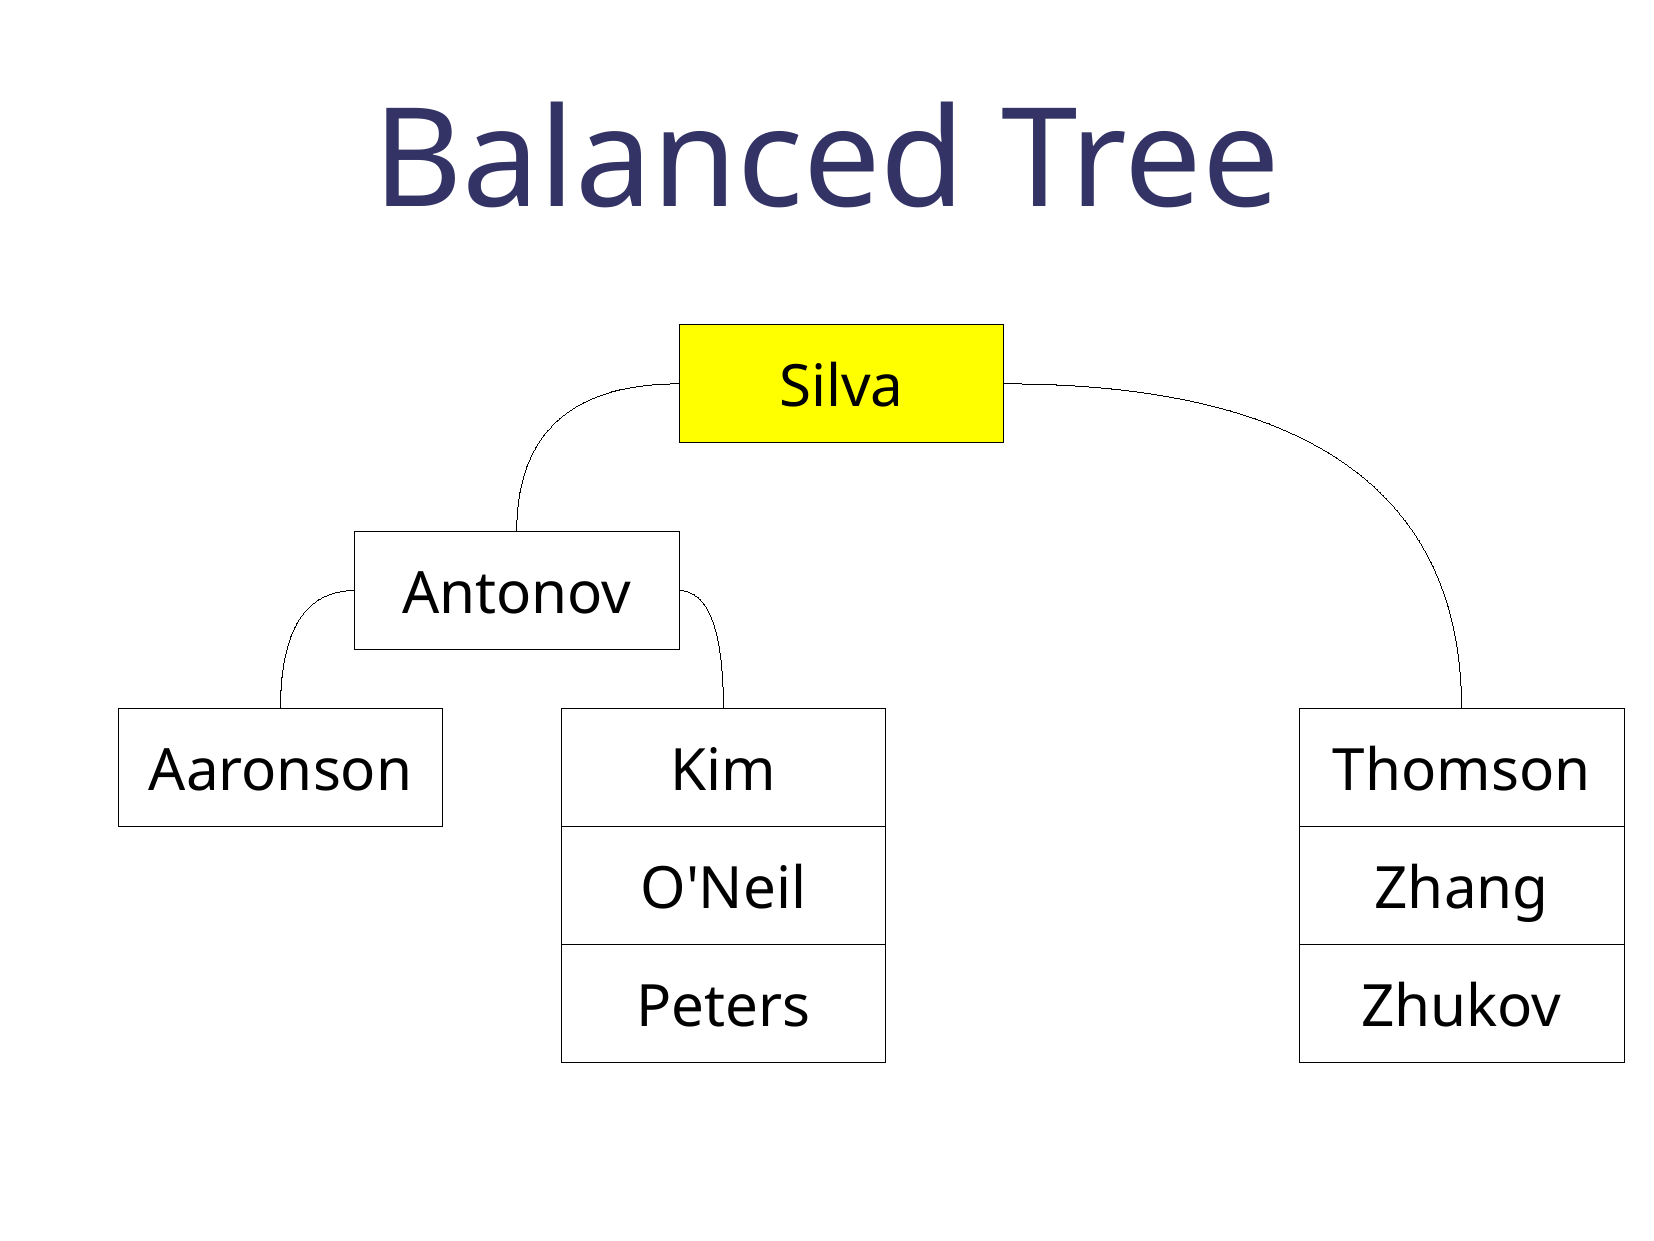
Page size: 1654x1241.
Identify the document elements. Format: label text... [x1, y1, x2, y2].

text_box Kim [561, 708, 886, 827]
title Balanced Tree [82, 56, 1571, 250]
text_box Antonov [354, 531, 680, 650]
text_box Silva [679, 324, 1004, 443]
text_box Peters [561, 944, 886, 1063]
text_box Aaronson [118, 708, 443, 827]
text_box O'Neil [561, 827, 886, 944]
text_box Zhang [1299, 826, 1625, 945]
text_box Zhukov [1299, 945, 1625, 1063]
text_box Thomson [1299, 708, 1625, 826]
